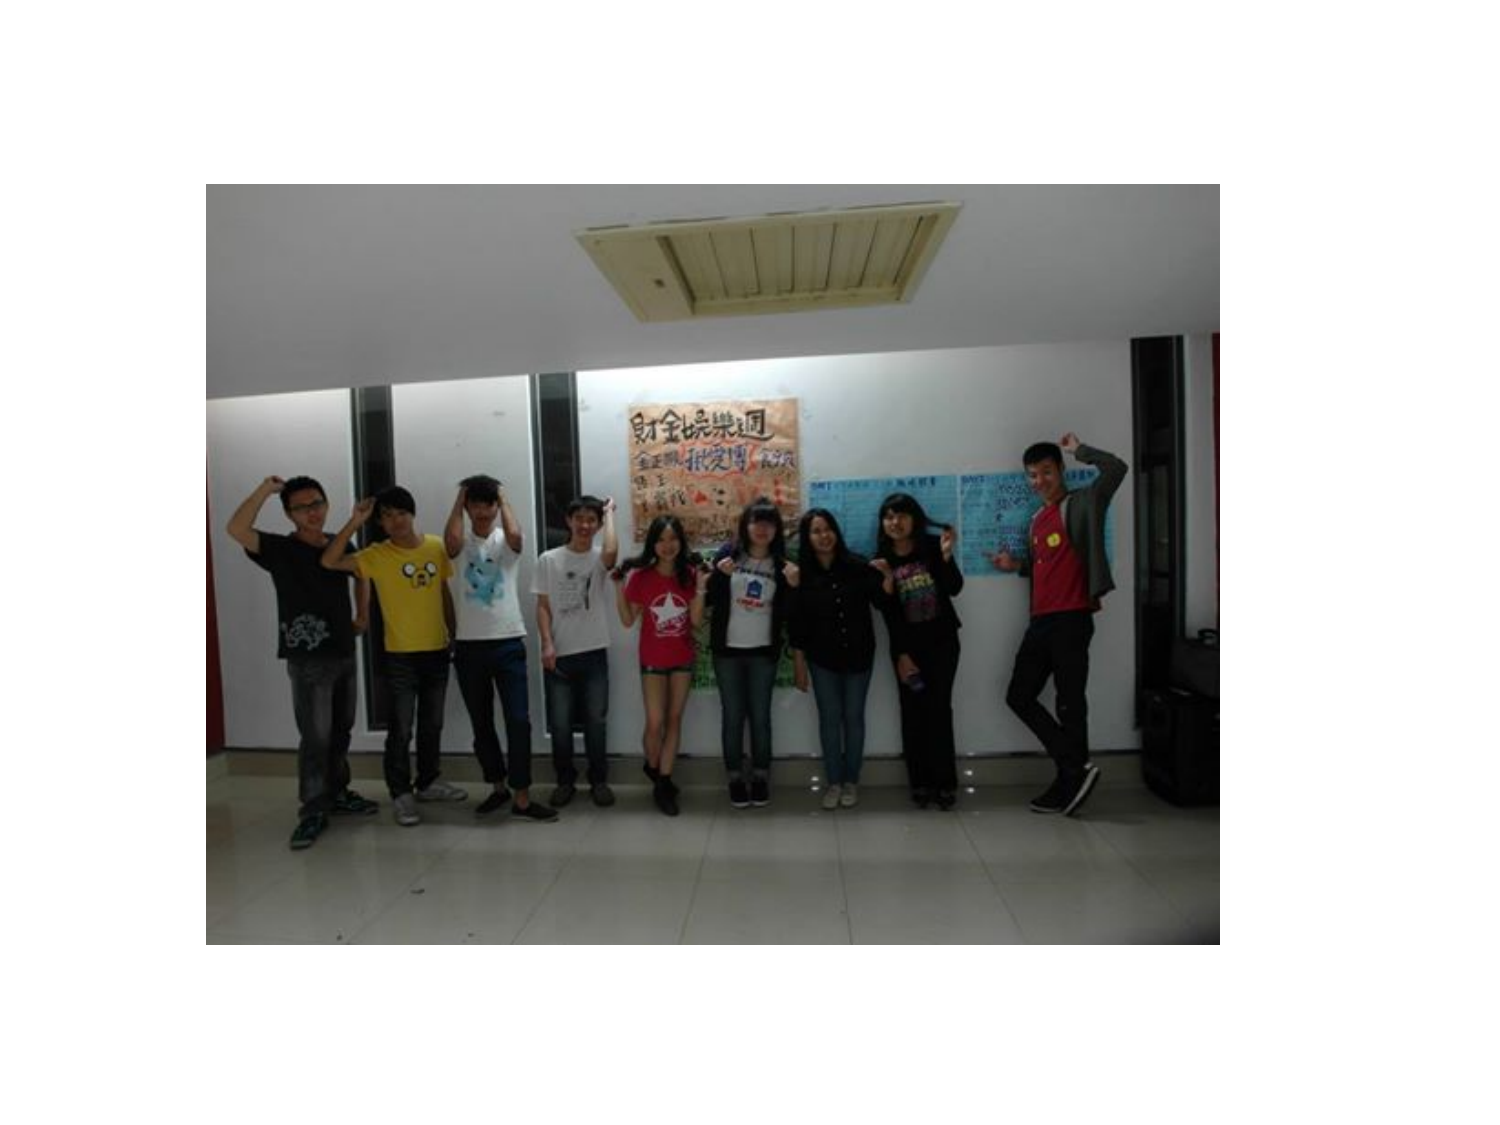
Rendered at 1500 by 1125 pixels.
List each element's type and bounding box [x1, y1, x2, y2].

picture [206, 184, 1220, 262]
list [75, 262, 1426, 1005]
